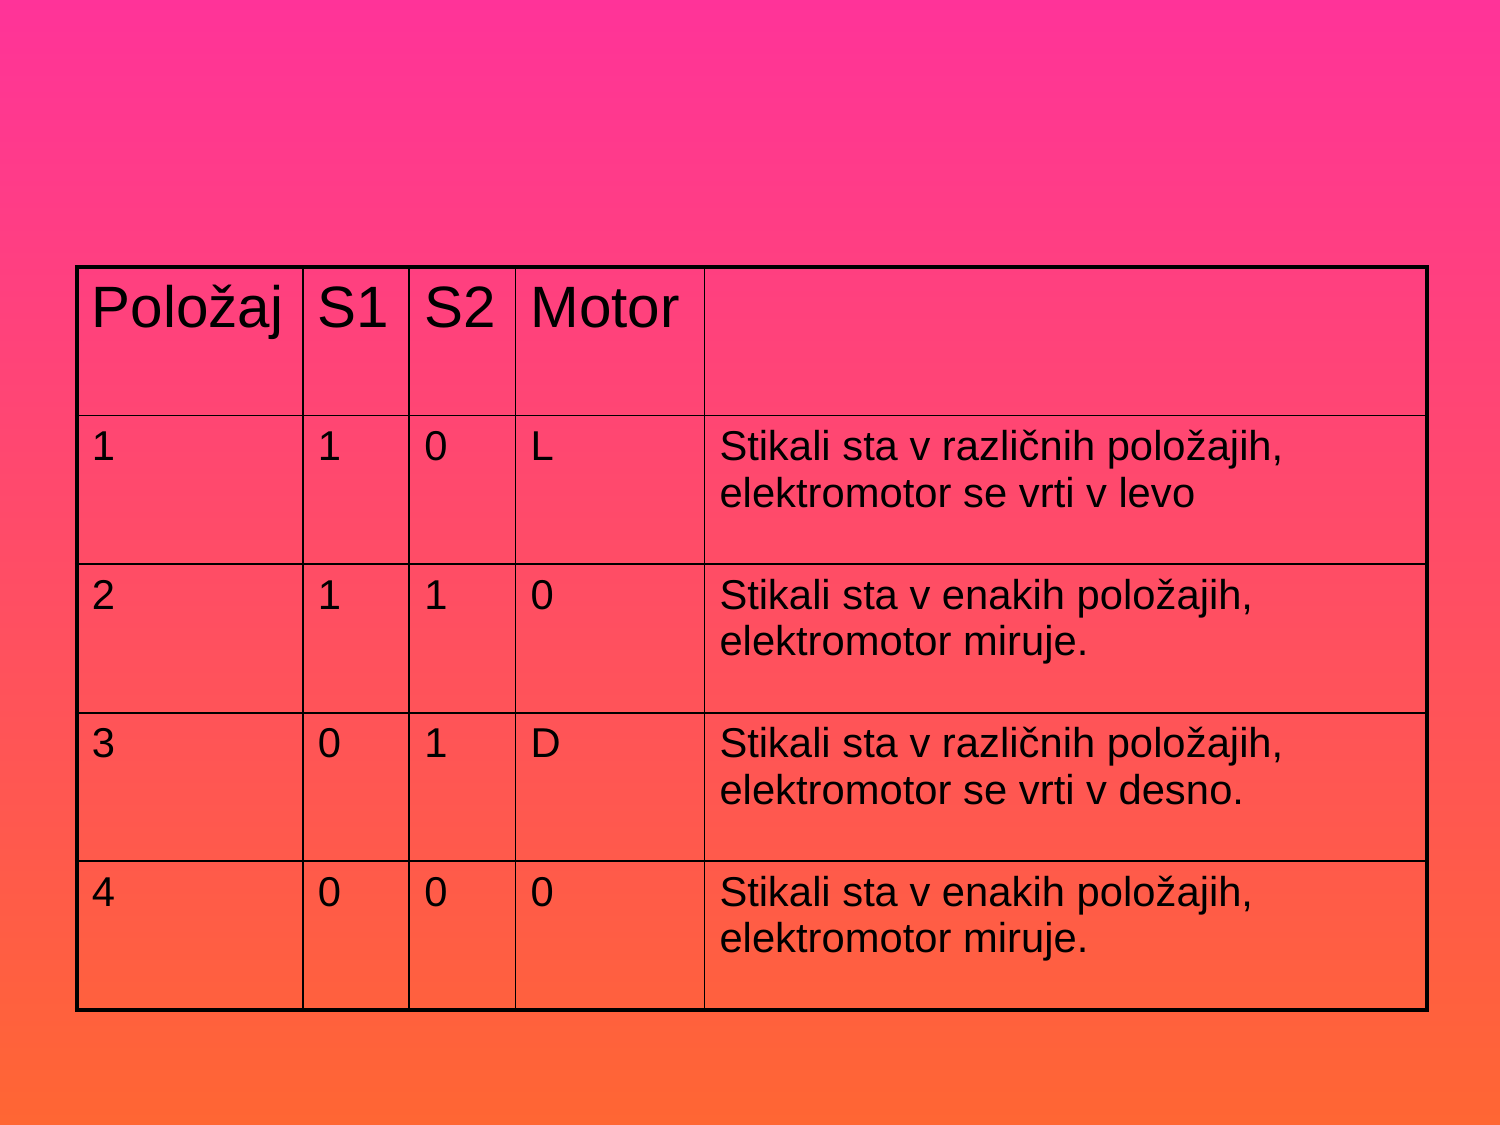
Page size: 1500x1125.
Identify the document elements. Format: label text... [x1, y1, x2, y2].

table_cell Stikali sta v različnih položajih, elektromotor se vrti v levo [705, 416, 1425, 563]
table_header [705, 269, 1425, 415]
table_cell 0 [516, 862, 704, 1008]
table_cell D [516, 714, 704, 860]
table_cell 0 [410, 416, 515, 563]
table_cell 0 [304, 862, 408, 1008]
table_cell Stikali sta v enakih položajih, elektromotor miruje. [705, 565, 1425, 712]
table_cell 0 [410, 862, 515, 1008]
table_cell 4 [79, 862, 302, 1008]
table_cell Stikali sta v različnih položajih, elektromotor se vrti v desno. [705, 714, 1425, 860]
table_cell 1 [304, 416, 408, 563]
table_cell 0 [304, 714, 408, 860]
table_cell 2 [79, 565, 302, 712]
table_cell 1 [304, 565, 408, 712]
table_header Položaj [79, 269, 302, 415]
table_cell 1 [410, 565, 515, 712]
table_cell 3 [79, 714, 302, 860]
table_cell 0 [516, 565, 704, 712]
table_cell Stikali sta v enakih položajih, elektromotor miruje. [705, 862, 1425, 1008]
table_cell 1 [410, 714, 515, 860]
table_cell 1 [79, 416, 302, 563]
table_cell L [516, 416, 704, 563]
table_header S2 [410, 269, 515, 415]
table_header Motor [516, 269, 704, 415]
table_header S1 [304, 269, 408, 415]
